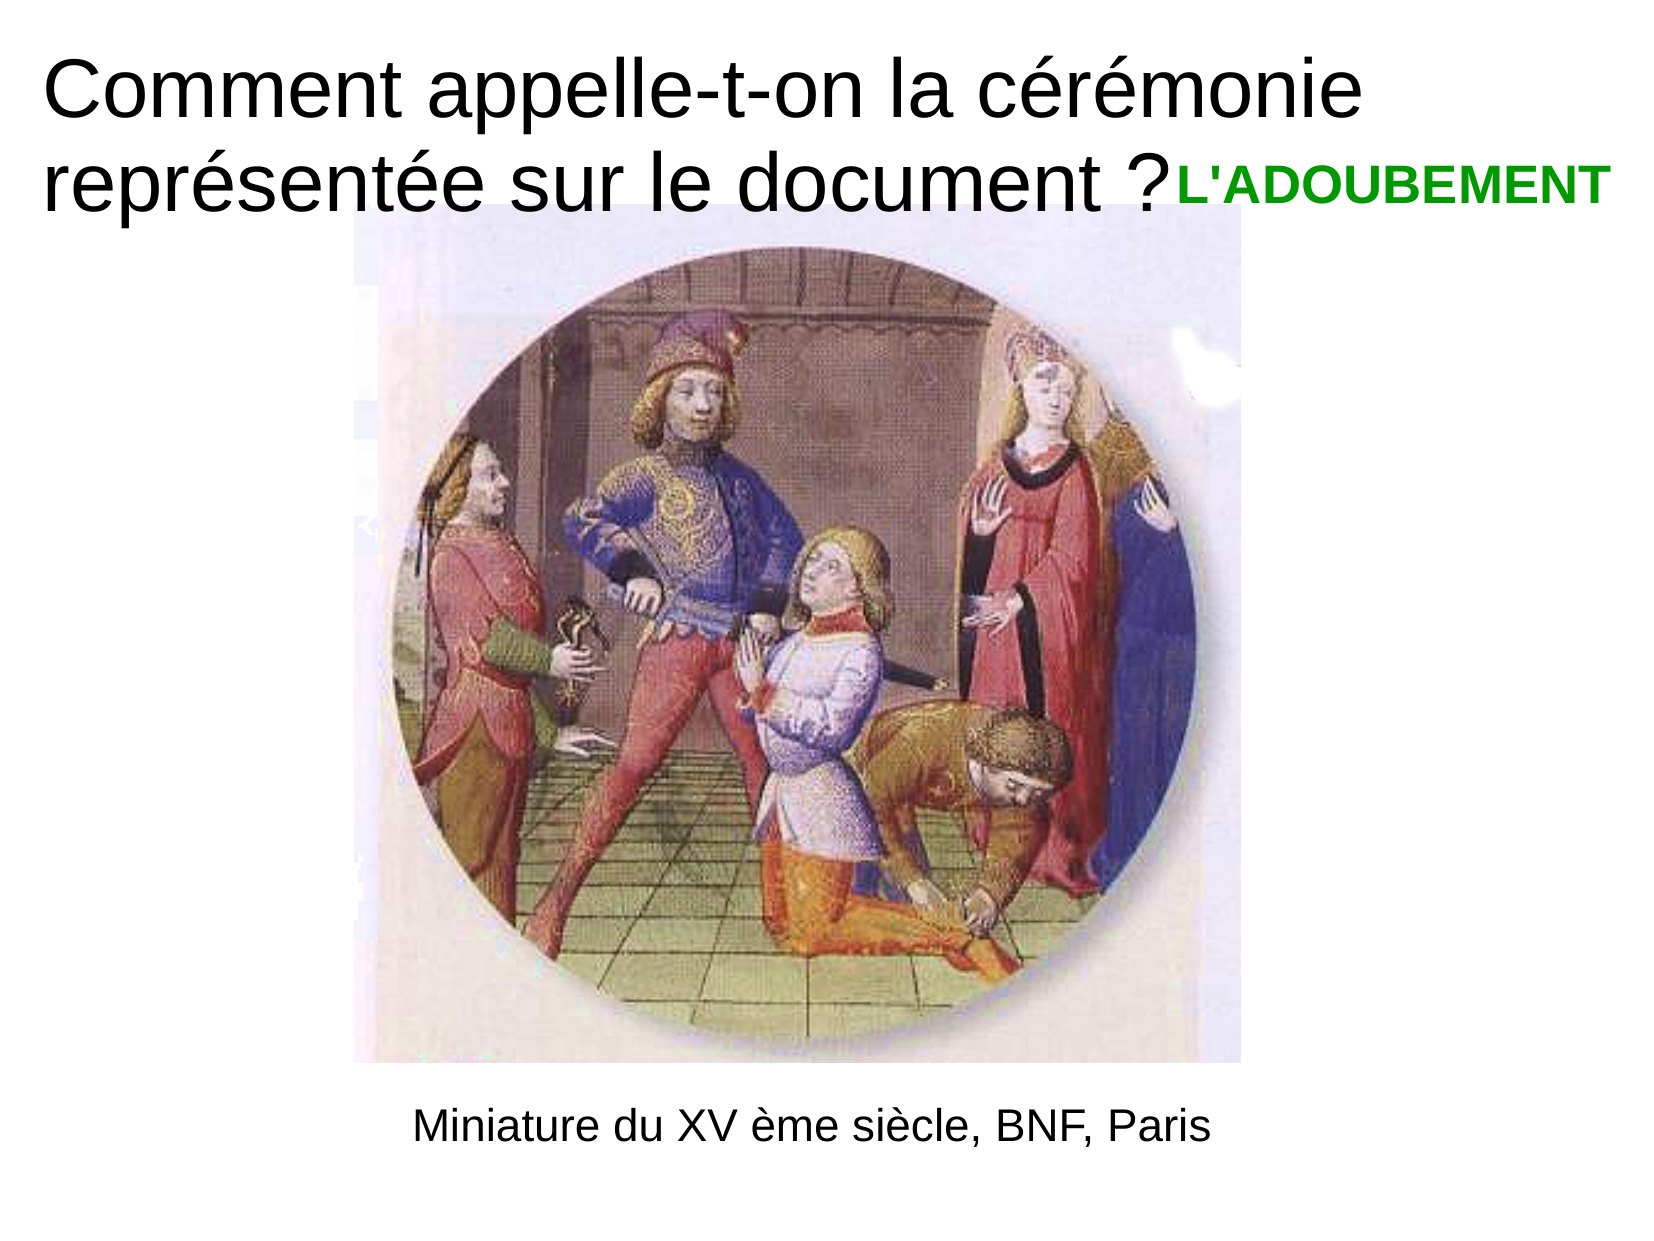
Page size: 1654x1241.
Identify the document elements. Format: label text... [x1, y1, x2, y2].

text_box Miniature du XV ème siècle, BNF, Paris [147, 1092, 1477, 1159]
text_box L'ADOUBEMENT [1162, 146, 1628, 224]
text_box Comment appelle-t-on la cérémonie représentée sur le document ? [27, 35, 1595, 237]
picture [354, 237, 1241, 1063]
